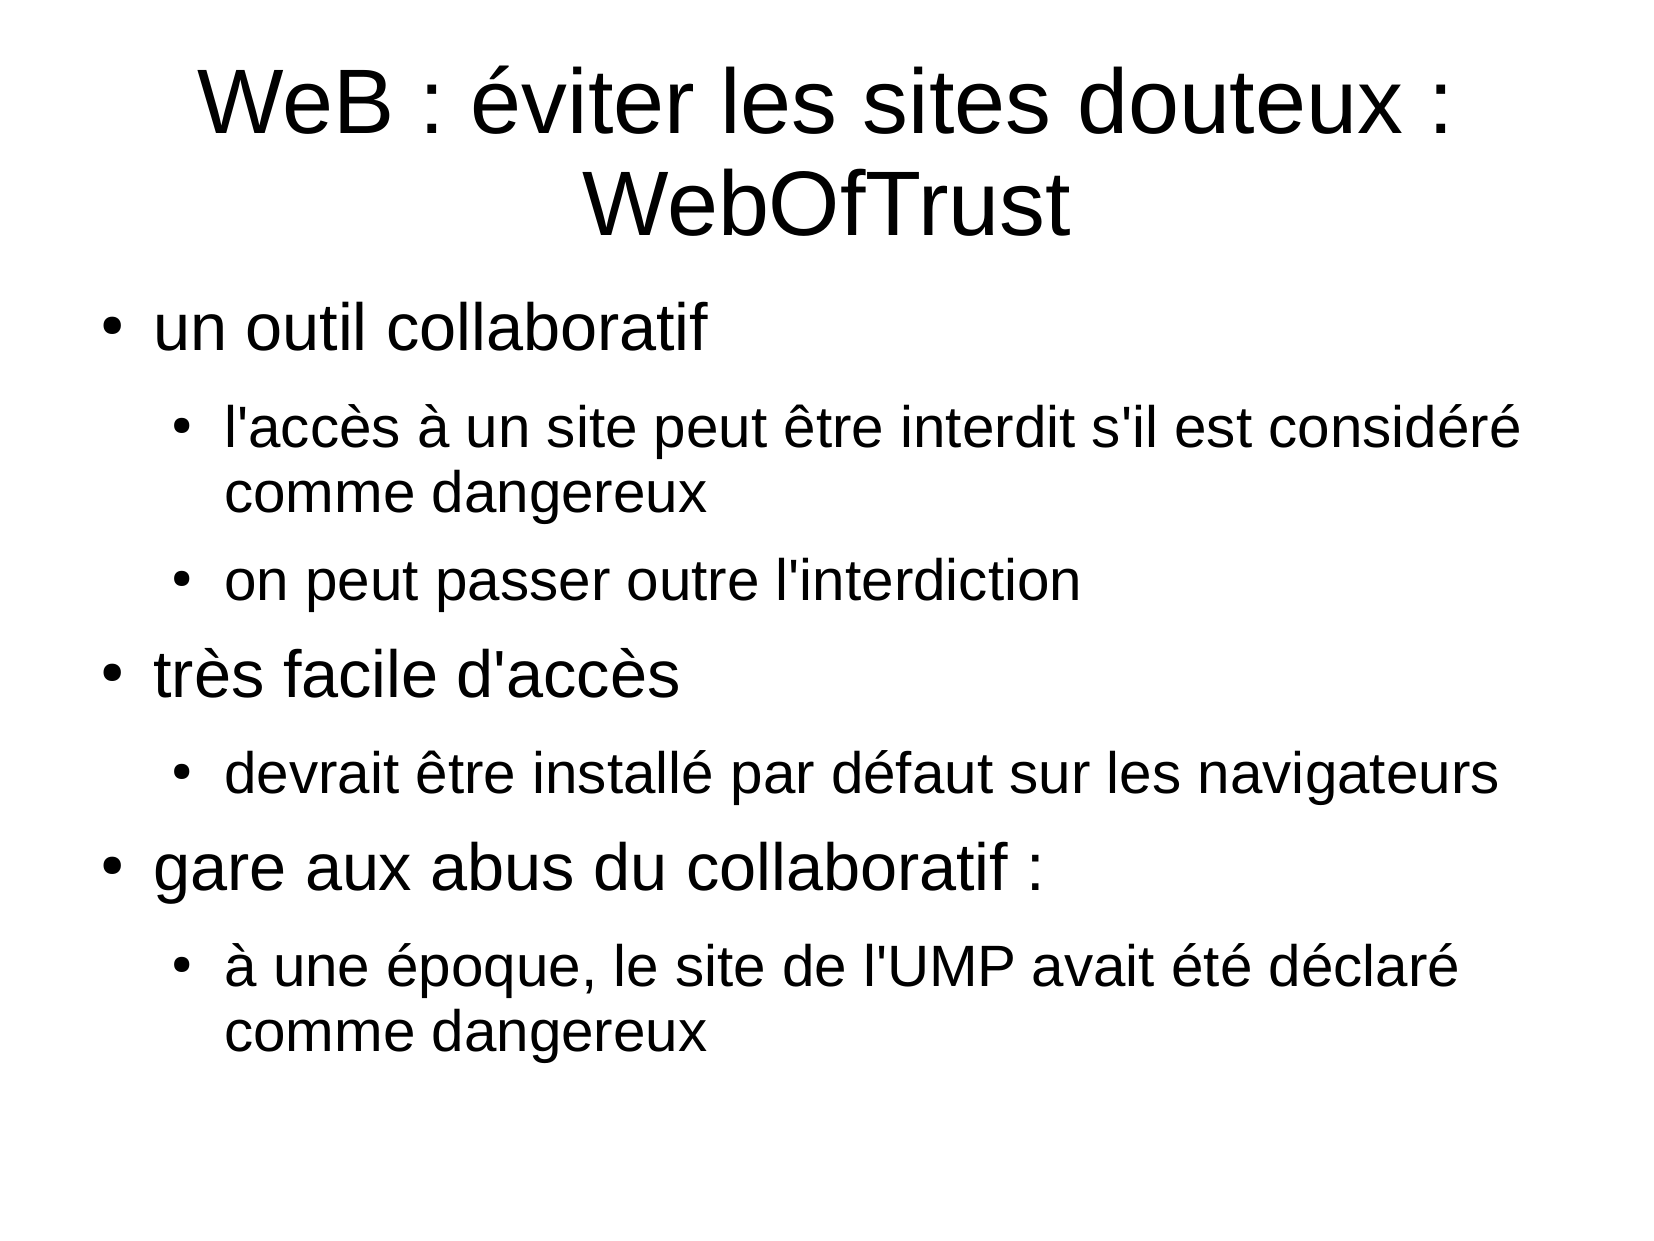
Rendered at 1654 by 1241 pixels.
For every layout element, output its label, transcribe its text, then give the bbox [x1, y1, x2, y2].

title WeB : éviter les sites douteux : WebOfTrust [82, 49, 1571, 257]
list un outil collaboratif l'accès à un site peut être interdit s'il est considéré comme dangereux on peut passer outre l'interdiction très facile d'accès devrait être installé par défaut sur les navigateurs gare aux abus du collaboratif : à une époque, le site de l'UMP avait été déclaré comme dangereux [82, 290, 1571, 1109]
